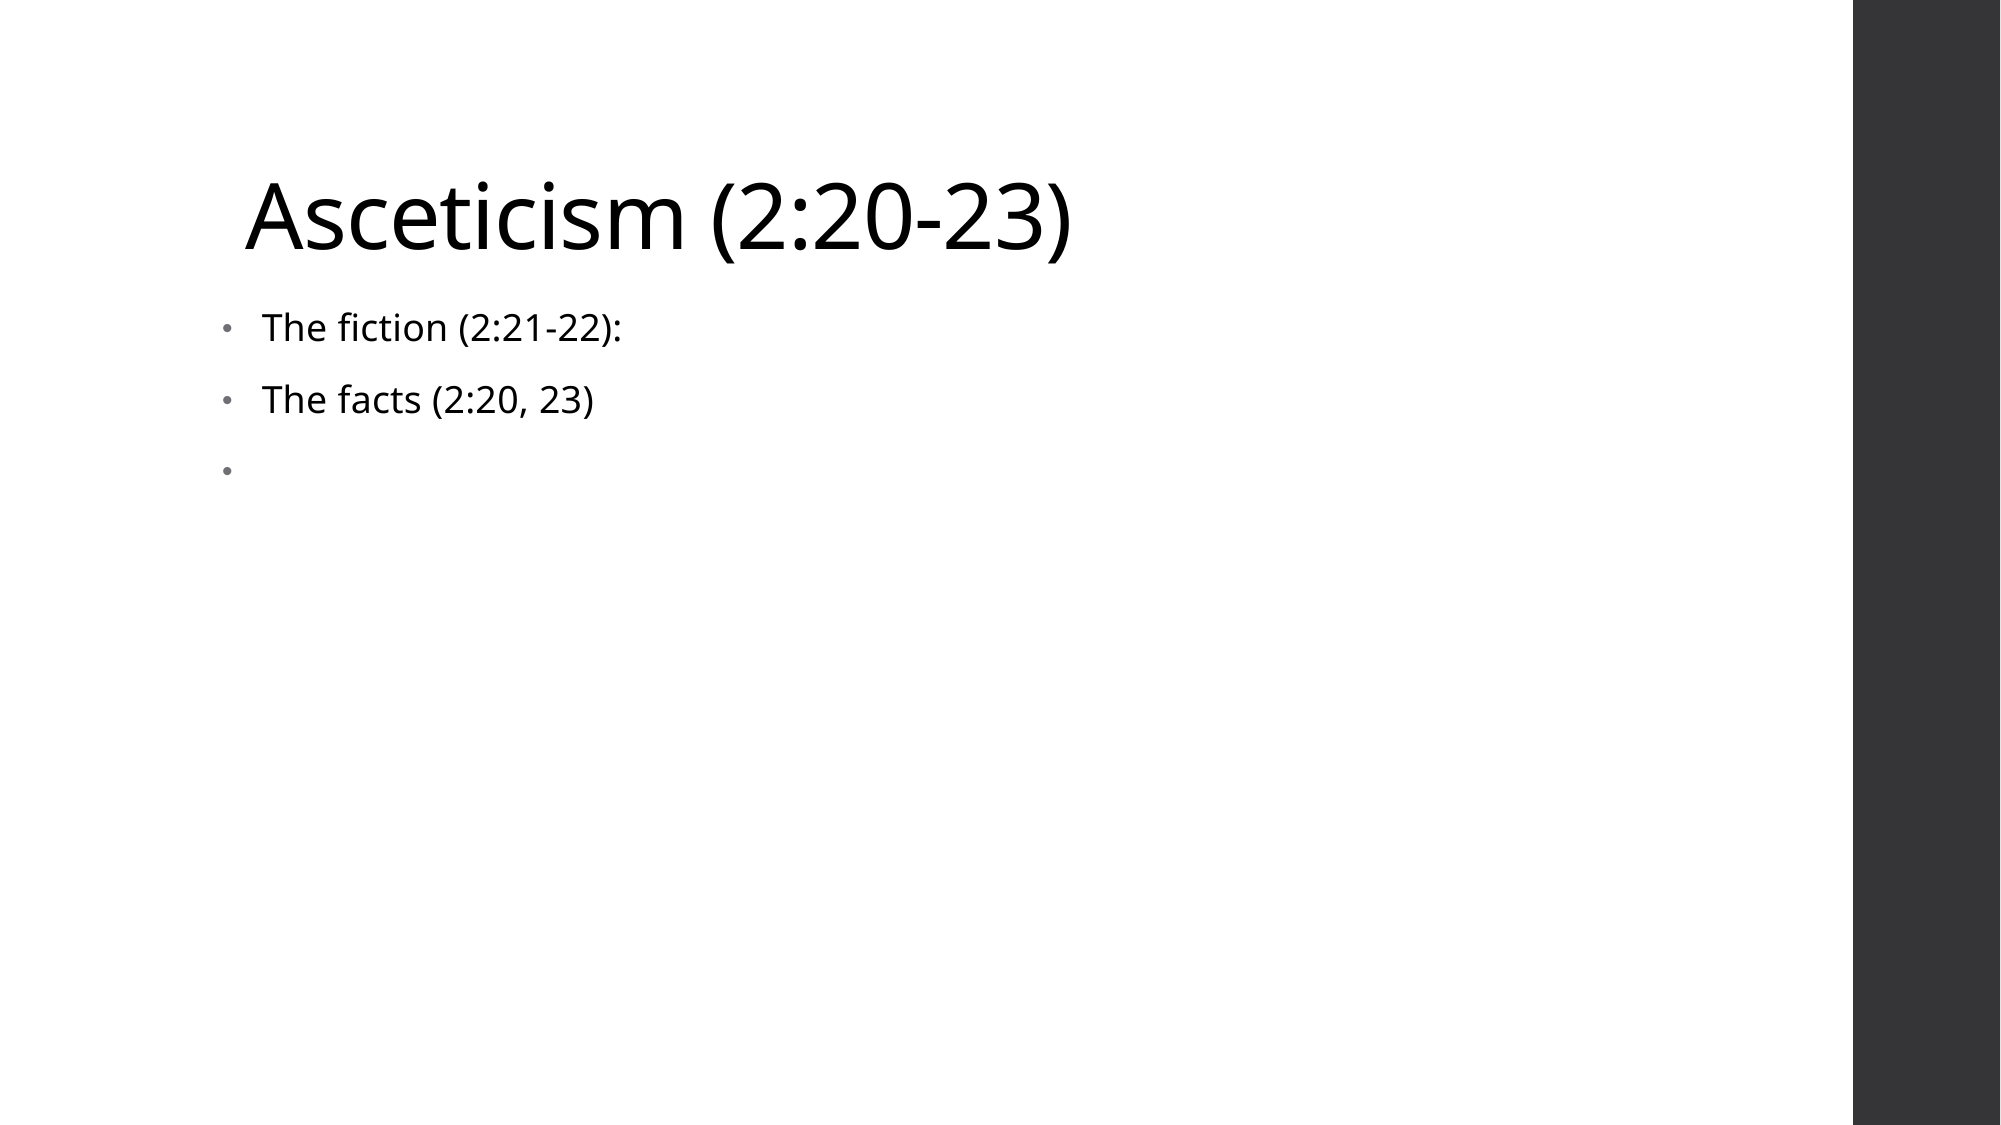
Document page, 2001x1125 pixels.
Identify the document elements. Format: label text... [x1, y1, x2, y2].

list The fiction (2:21-22): The facts (2:20, 23) [206, 299, 1617, 1014]
title Asceticism (2:20-23) [206, 60, 1797, 278]
